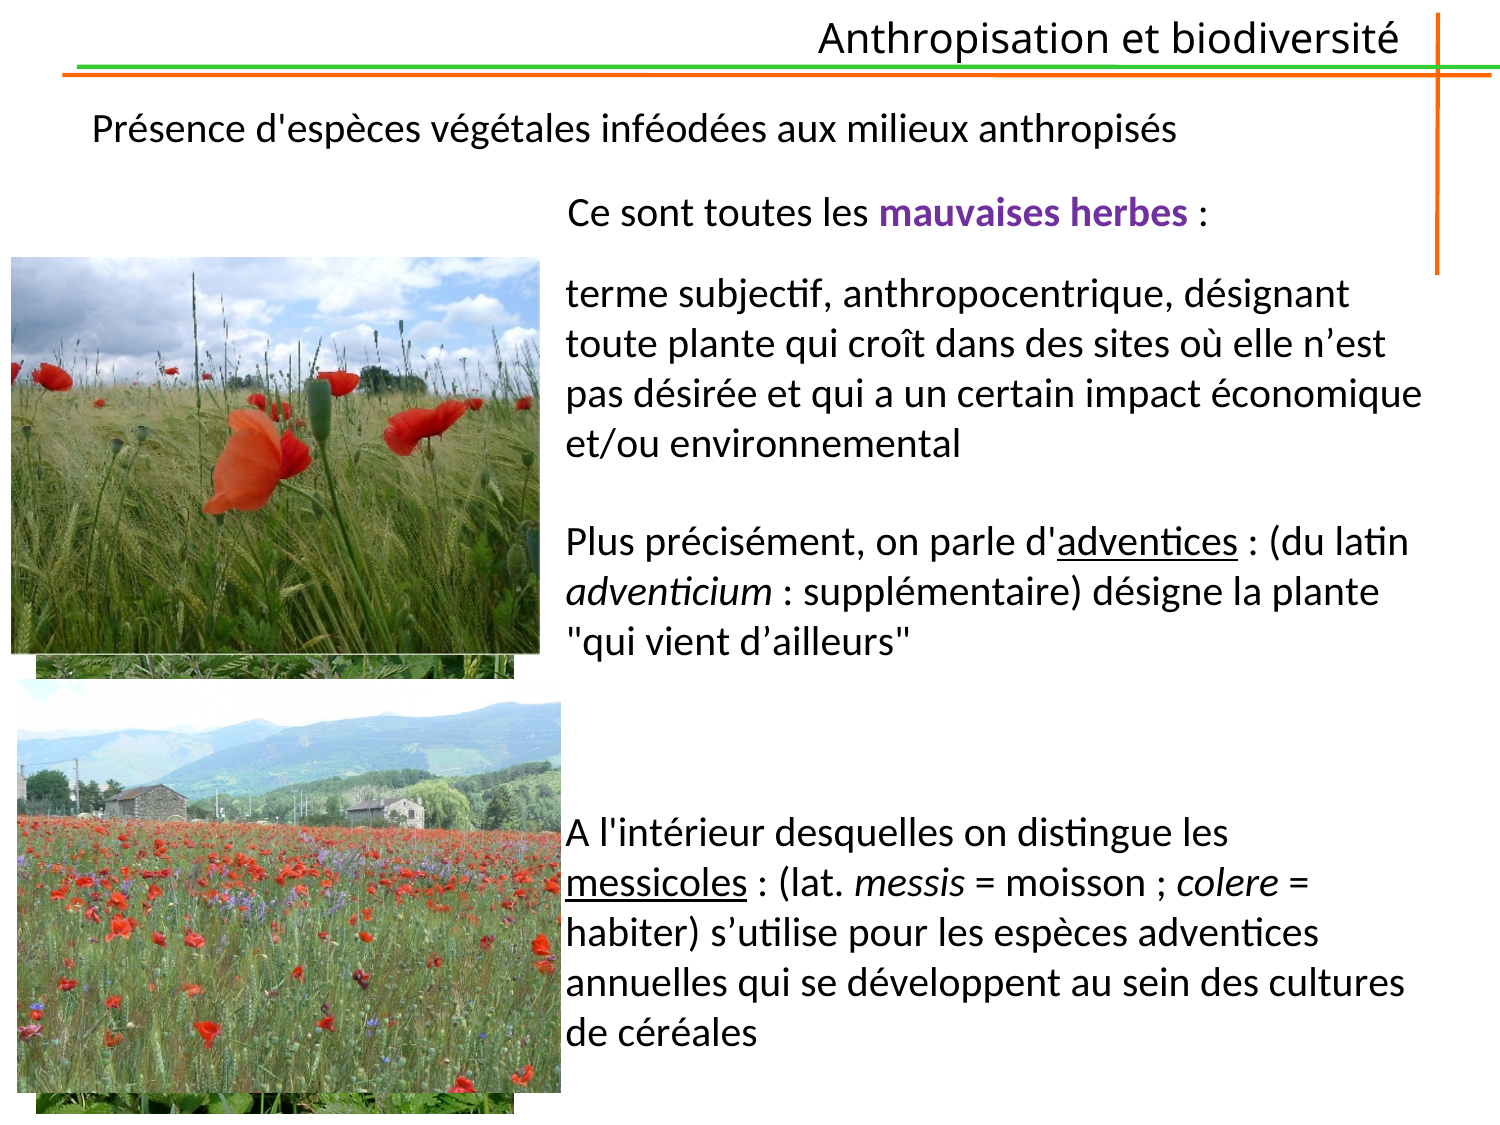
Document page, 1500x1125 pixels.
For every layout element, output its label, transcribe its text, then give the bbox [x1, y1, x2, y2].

text_box terme subjectif, anthropocentrique, désignant toute plante qui croît dans des sites où elle n’est pas désirée et qui a un certain impact économique et/ou environnemental [550, 258, 1454, 474]
picture [11, 257, 561, 1114]
text_box Ce sont toutes les mauvaises herbes : [552, 177, 1225, 243]
text_box A l'intérieur desquelles on distingue les messicoles : (lat. messis = moisson ; colere = habiter) s’utilise pour les espèces adventices annuelles qui se développent au sein des cultures de céréales [561, 797, 1454, 1063]
text_box Anthropisation et biodiversité [803, 4, 1416, 64]
text_box Plus précisément, on parle d'adventices : (du latin adventicium : supplémentaire) désigne la plante "qui vient d’ailleurs" [550, 506, 1465, 672]
text_box Présence d'espèces végétales inféodées aux milieux anthropisés [77, 93, 1193, 159]
